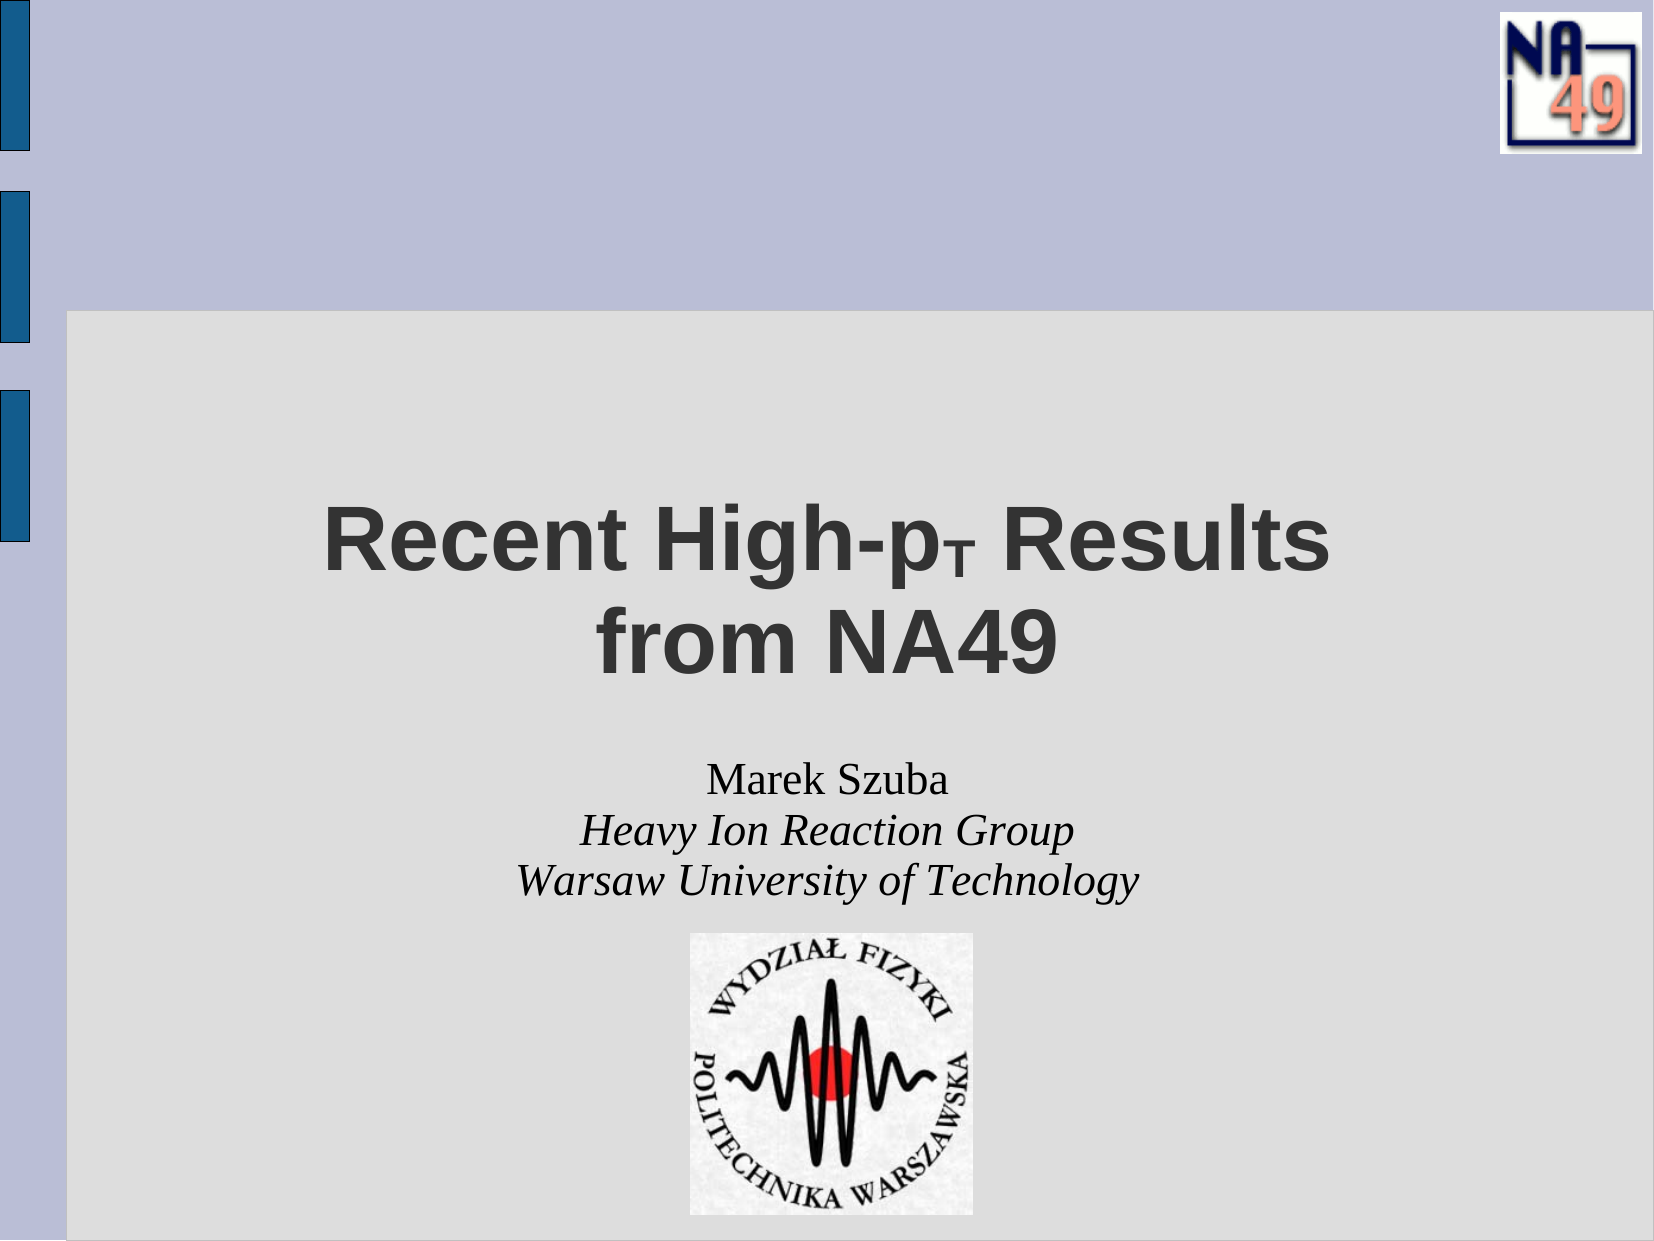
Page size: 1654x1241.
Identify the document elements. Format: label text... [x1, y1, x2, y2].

subtitle Marek Szuba Heavy Ion Reaction Group Warsaw University of Technology [121, 726, 1534, 934]
picture [690, 933, 973, 1215]
picture [1500, 12, 1642, 154]
title Recent High-pT Results from NA49 [121, 472, 1534, 709]
